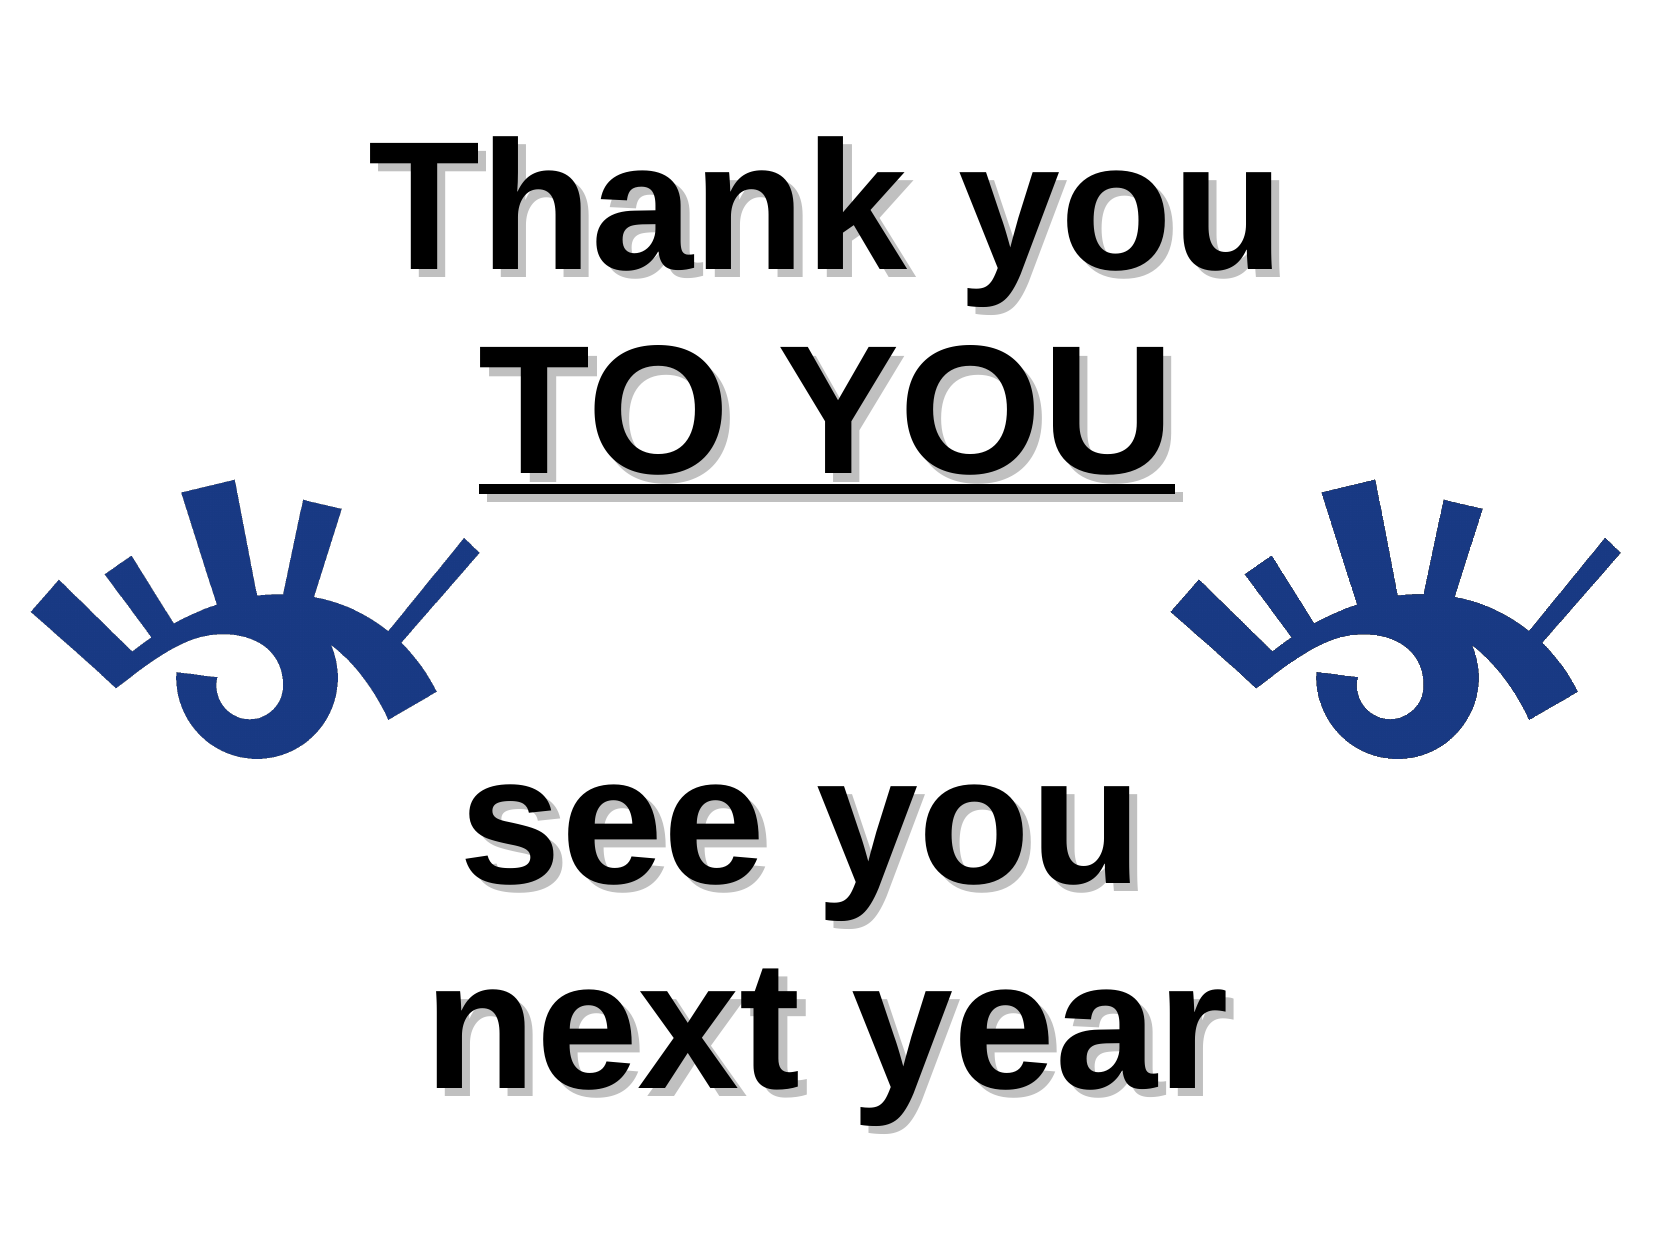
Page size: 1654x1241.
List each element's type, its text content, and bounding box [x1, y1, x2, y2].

picture [30, 479, 480, 783]
picture [1170, 479, 1621, 783]
subtitle Thank you TO YOU see you next year [82, 60, 1571, 1171]
